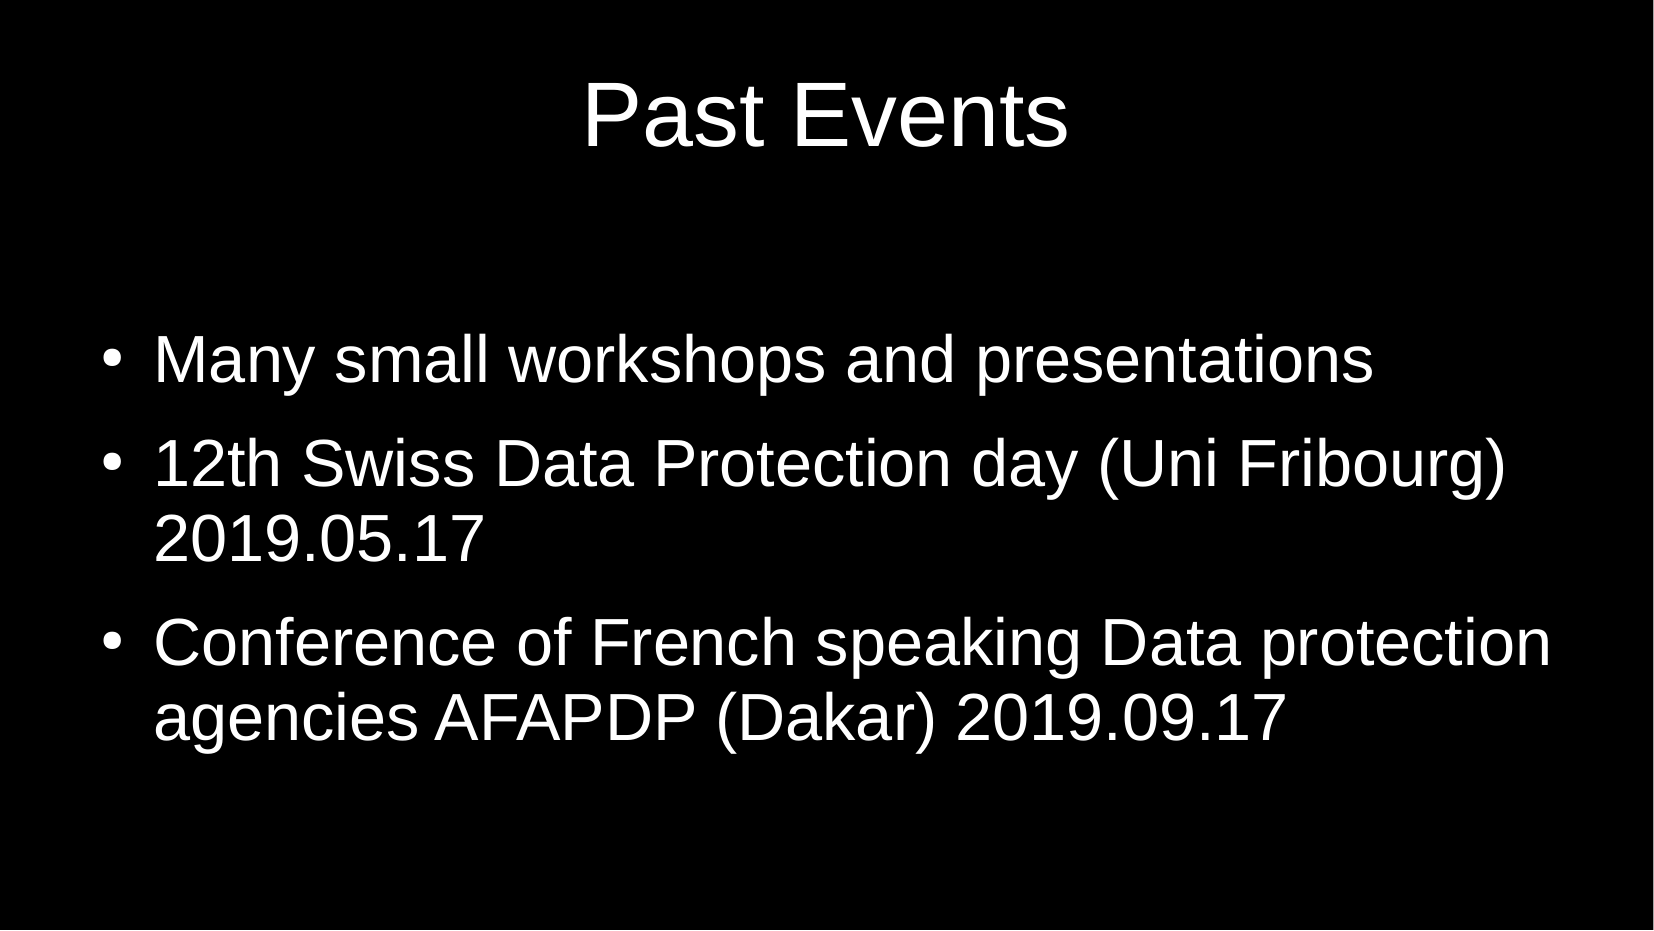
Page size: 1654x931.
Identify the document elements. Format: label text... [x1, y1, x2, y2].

title Past Events [82, 37, 1571, 193]
list Many small workshops and presentations 12th Swiss Data Protection day (Uni Fribourg) 2019.05.17 Conference of French speaking Data protection agencies AFAPDP (Dakar) 2019.09.17 [82, 217, 1571, 758]
